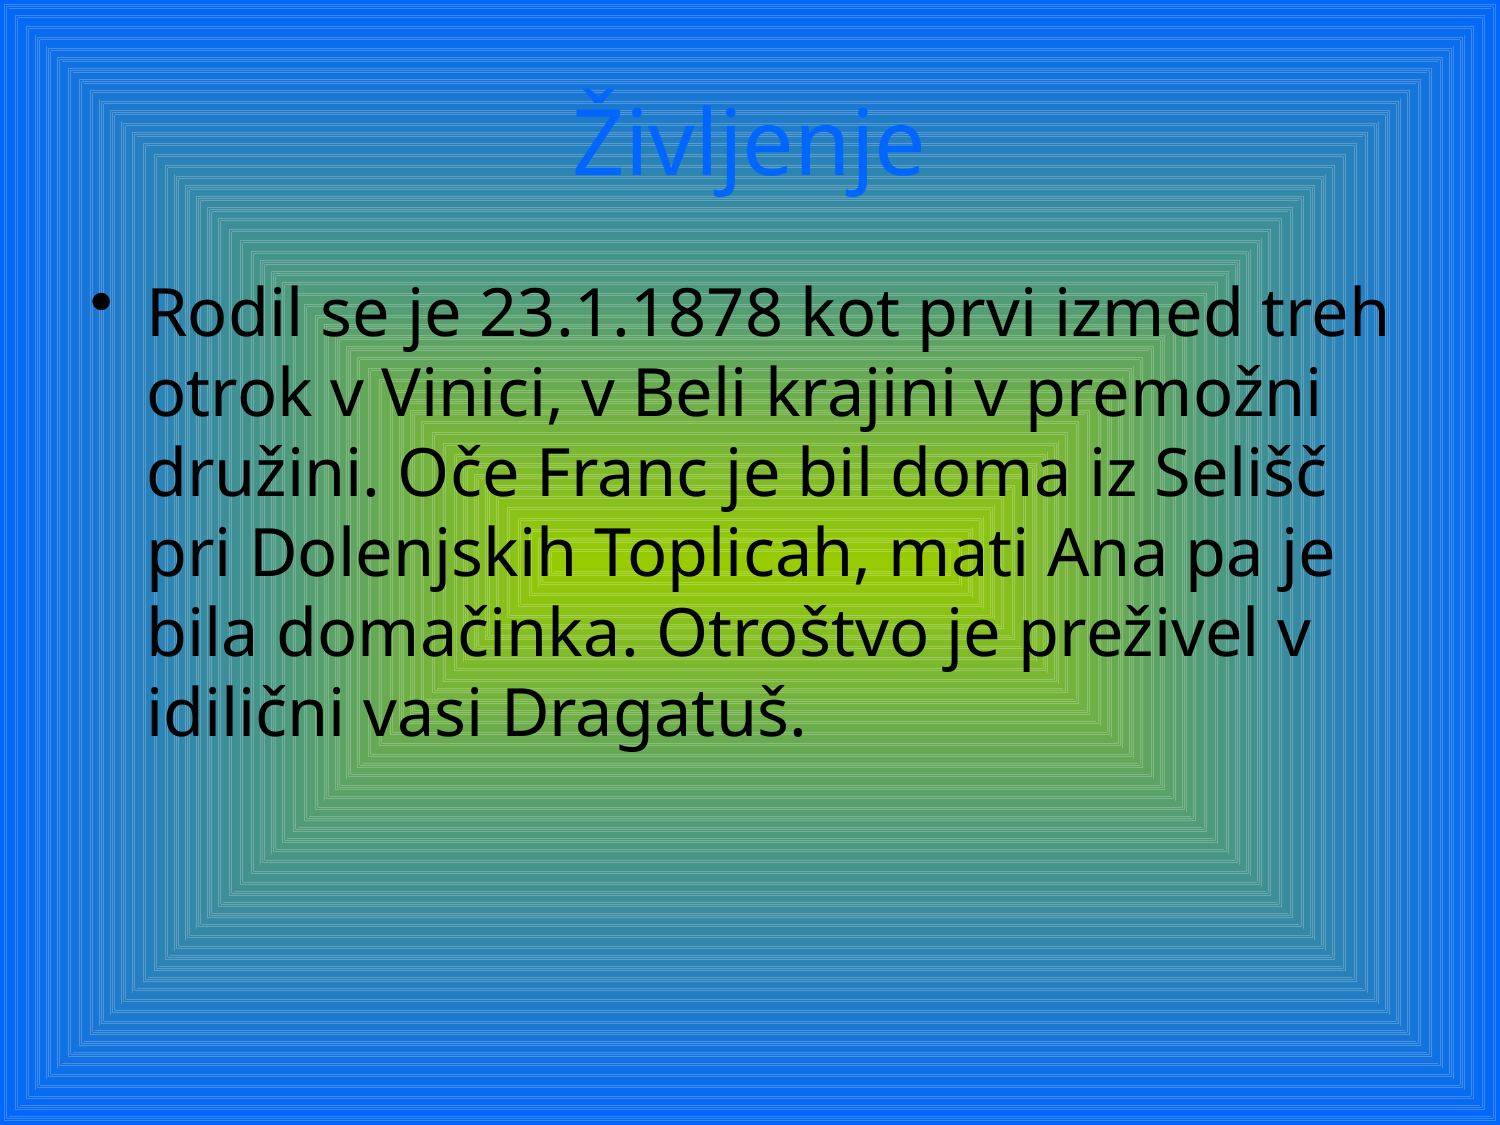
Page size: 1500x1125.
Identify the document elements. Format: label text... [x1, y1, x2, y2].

list Rodil se je 23.1.1878 kot prvi izmed treh otrok v Vinici, v Beli krajini v premožni družini. Oče Franc je bil doma iz Selišč pri Dolenjskih Toplicah, mati Ana pa je bila domačinka. Otroštvo je preživel v idilični vasi Dragatuš. [75, 262, 1425, 1005]
title Življenje [75, 45, 1425, 233]
